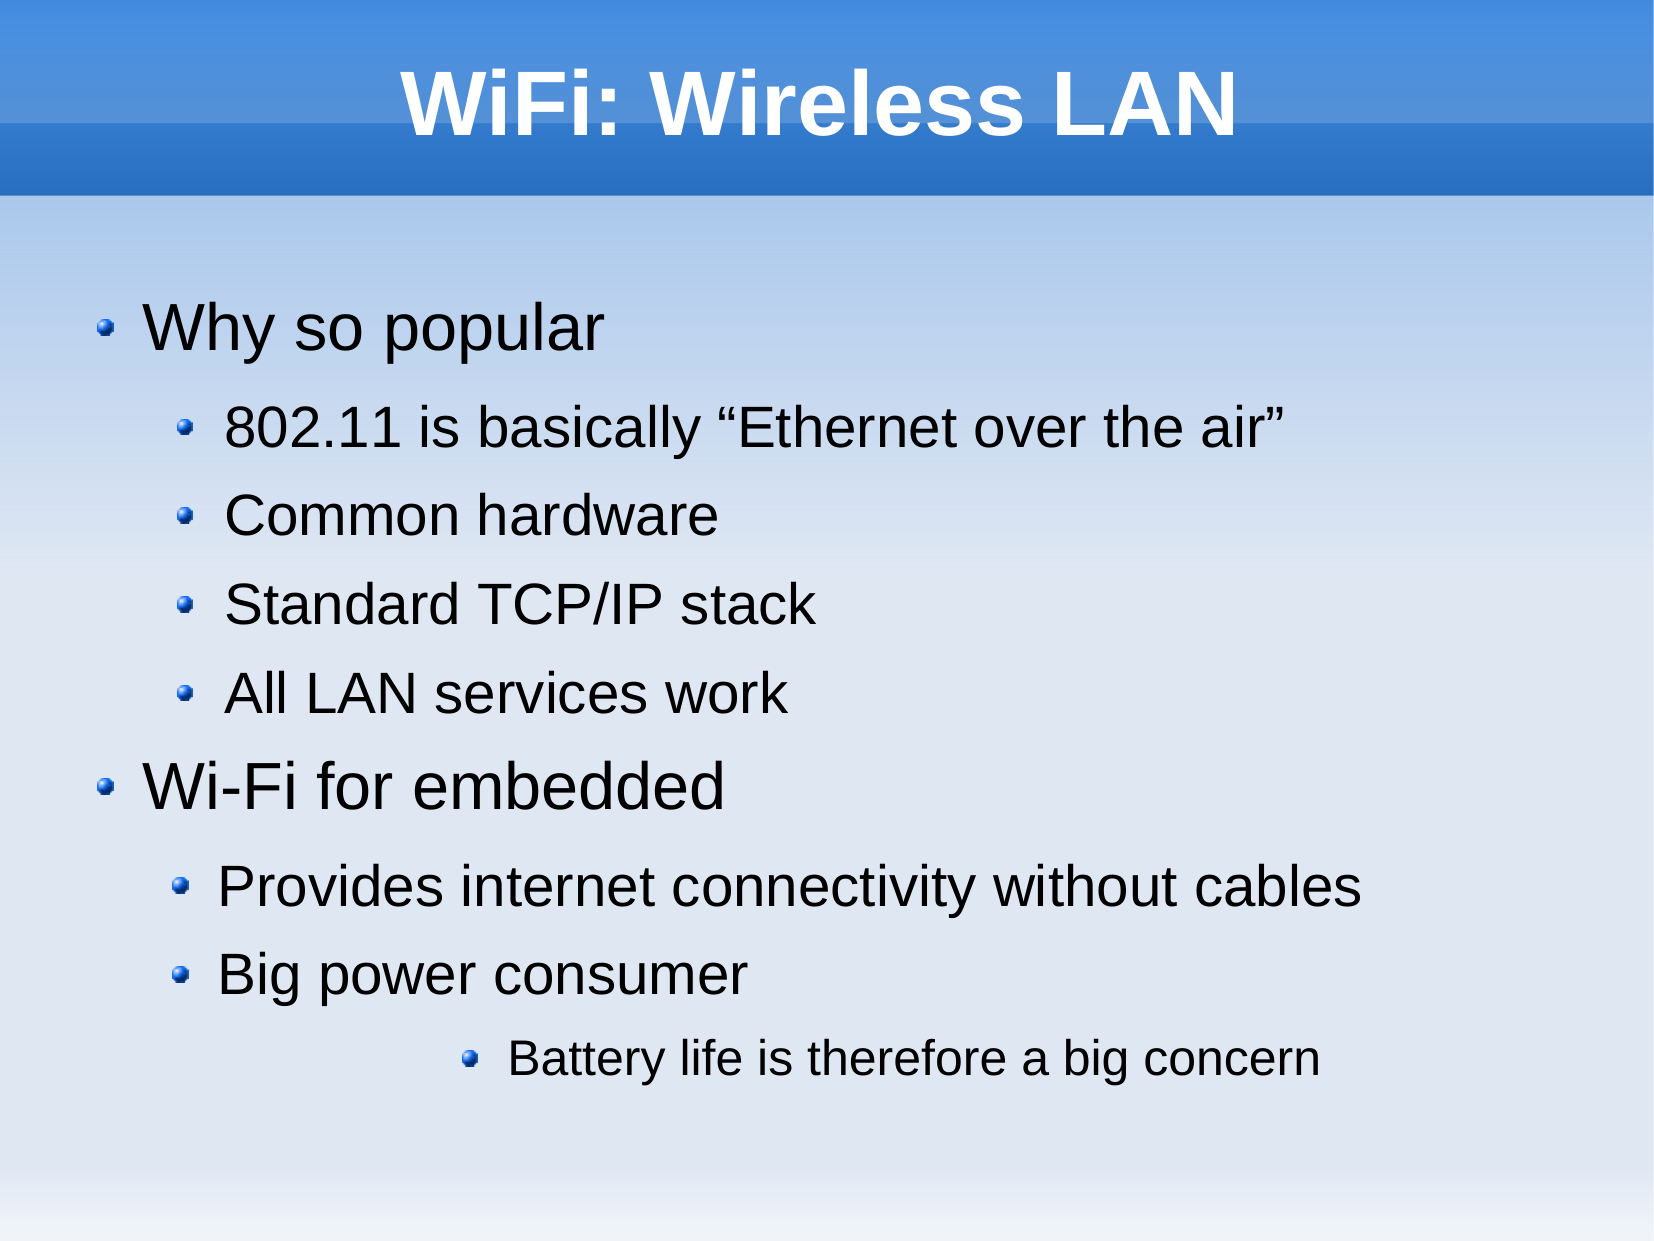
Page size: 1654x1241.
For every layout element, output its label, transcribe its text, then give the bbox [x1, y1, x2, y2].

title WiFi: Wireless LAN [76, 0, 1565, 208]
picture [0, 0, 1654, 1241]
list Why so popular 802.11 is basically “Ethernet over the air” Common hardware Standard TCP/IP stack All LAN services work Wi-Fi for embedded Provides internet connectivity without cables Big power consumer Battery life is therefore a big concern [82, 290, 1571, 1105]
